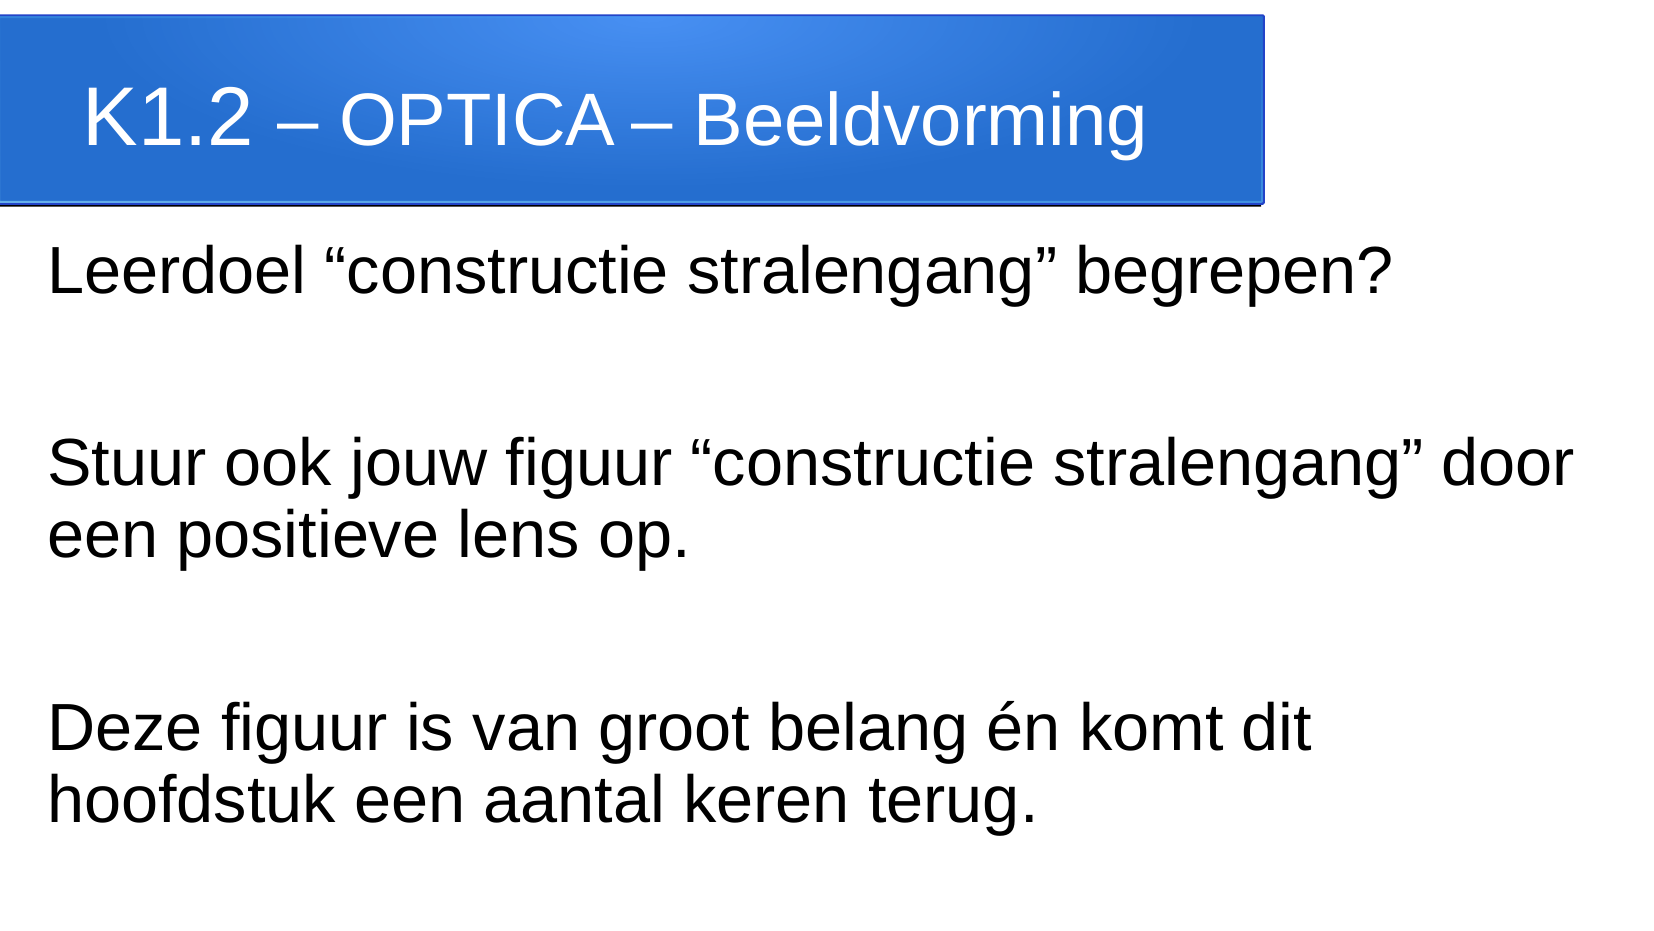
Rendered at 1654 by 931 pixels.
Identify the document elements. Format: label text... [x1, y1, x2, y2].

title K1.2 – OPTICA – Beeldvorming [82, 35, 1235, 189]
subtitle Leerdoel “constructie stralengang” begrepen? Stuur ook jouw figuur “constructie stralengang” door een positieve lens op. Deze figuur is van groot belang én komt dit hoofdstuk een aantal keren terug. [47, 236, 1607, 922]
